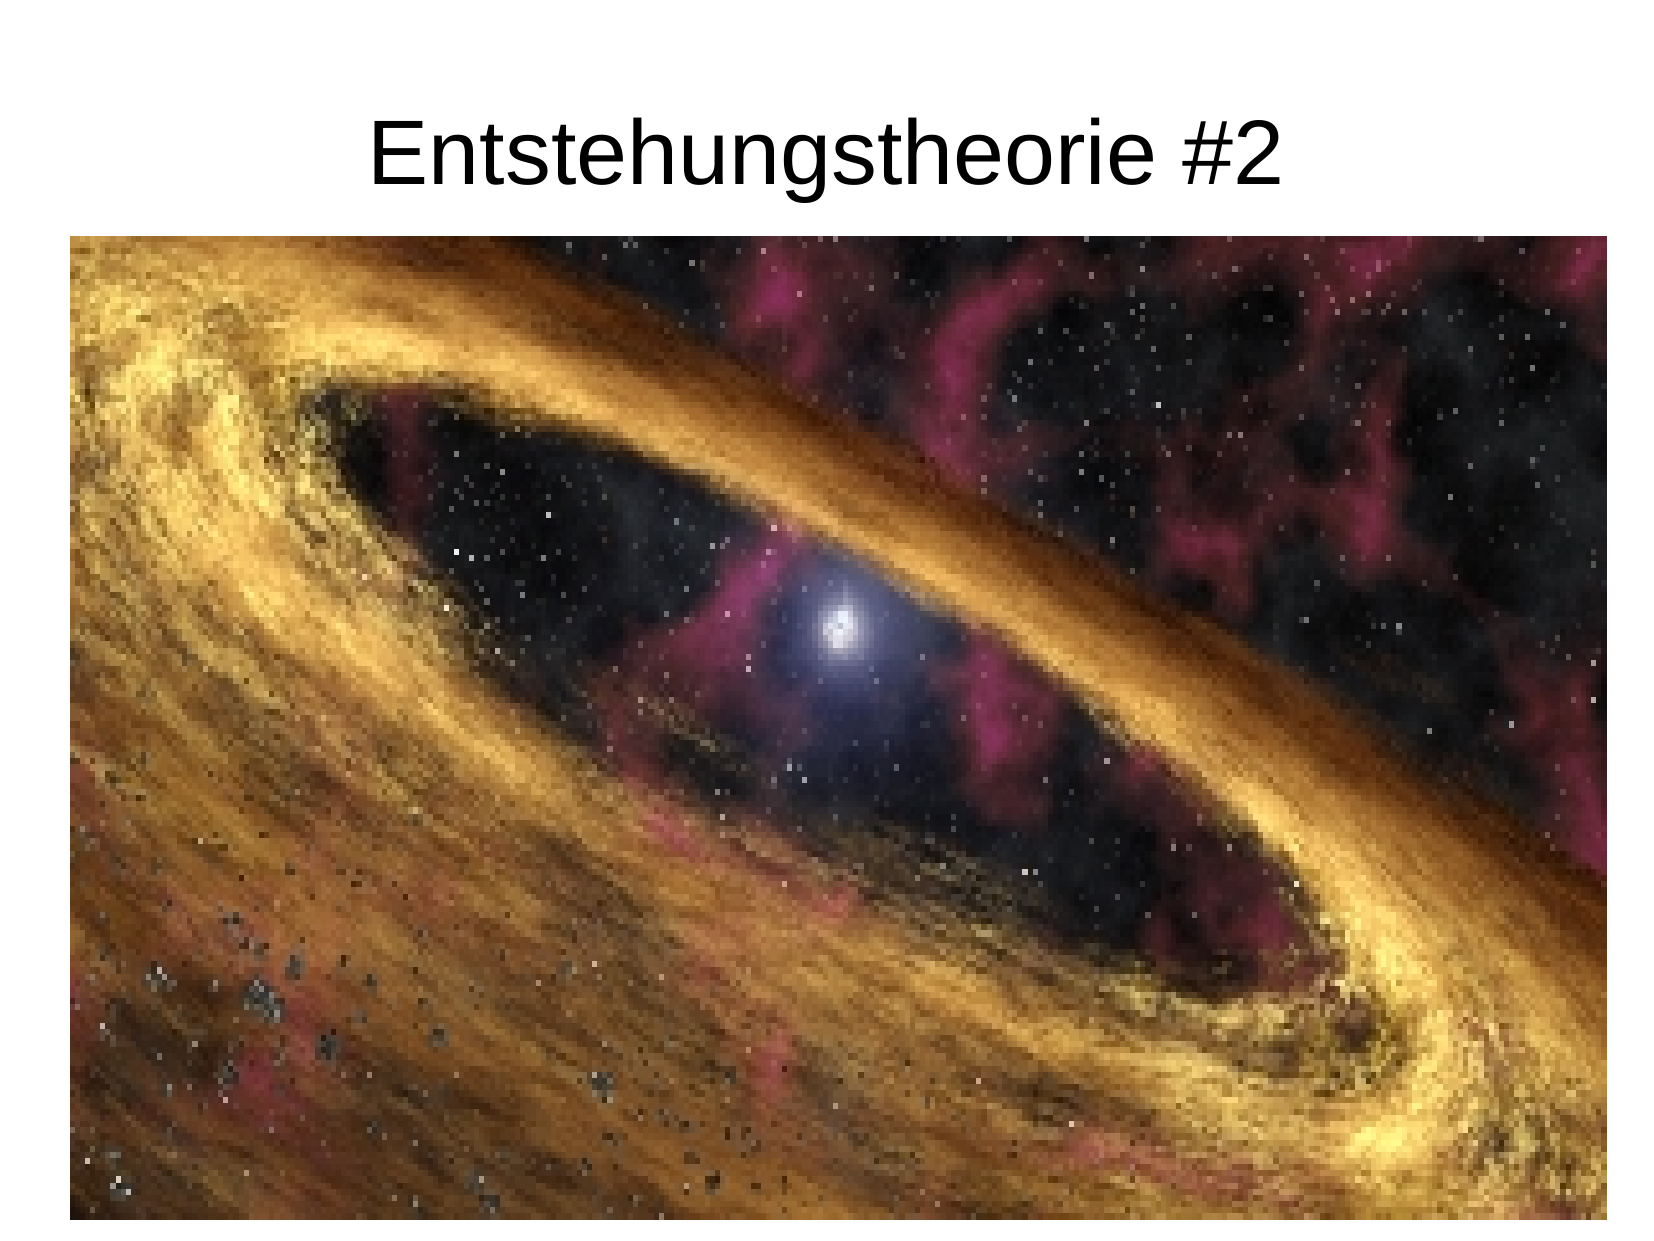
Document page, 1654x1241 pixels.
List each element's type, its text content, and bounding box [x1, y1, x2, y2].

picture [70, 236, 1607, 1220]
title Entstehungstheorie #2 [82, 49, 1571, 236]
